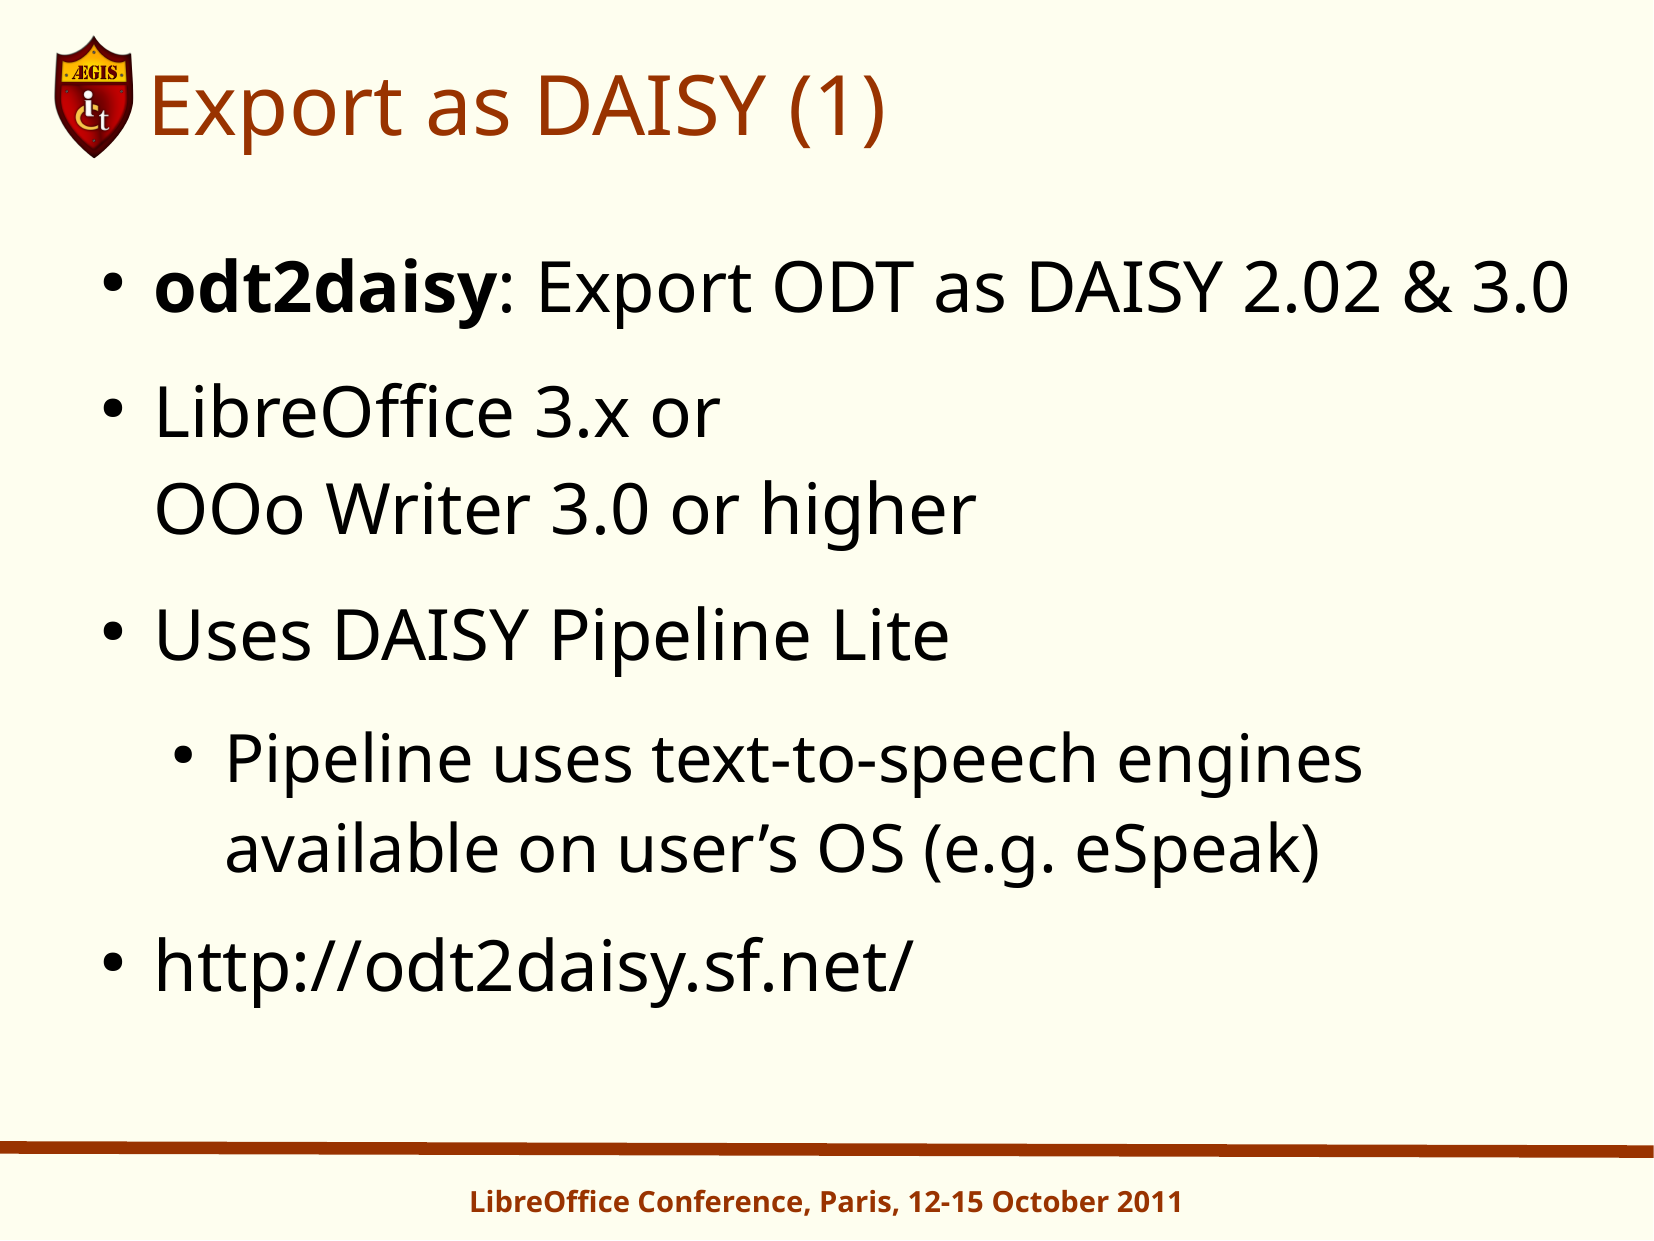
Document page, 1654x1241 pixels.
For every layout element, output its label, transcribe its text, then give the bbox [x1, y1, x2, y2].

picture [24, 24, 167, 167]
list odt2daisy: Export ODT as DAISY 2.02 & 3.0 LibreOffice 3.x or OOo Writer 3.0 or higher Uses DAISY Pipeline Lite Pipeline uses text-to-speech engines available on user’s OS (e.g. eSpeak) http://odt2daisy.sf.net/ [82, 236, 1595, 1109]
title Export as DAISY (1) [147, 29, 1625, 178]
